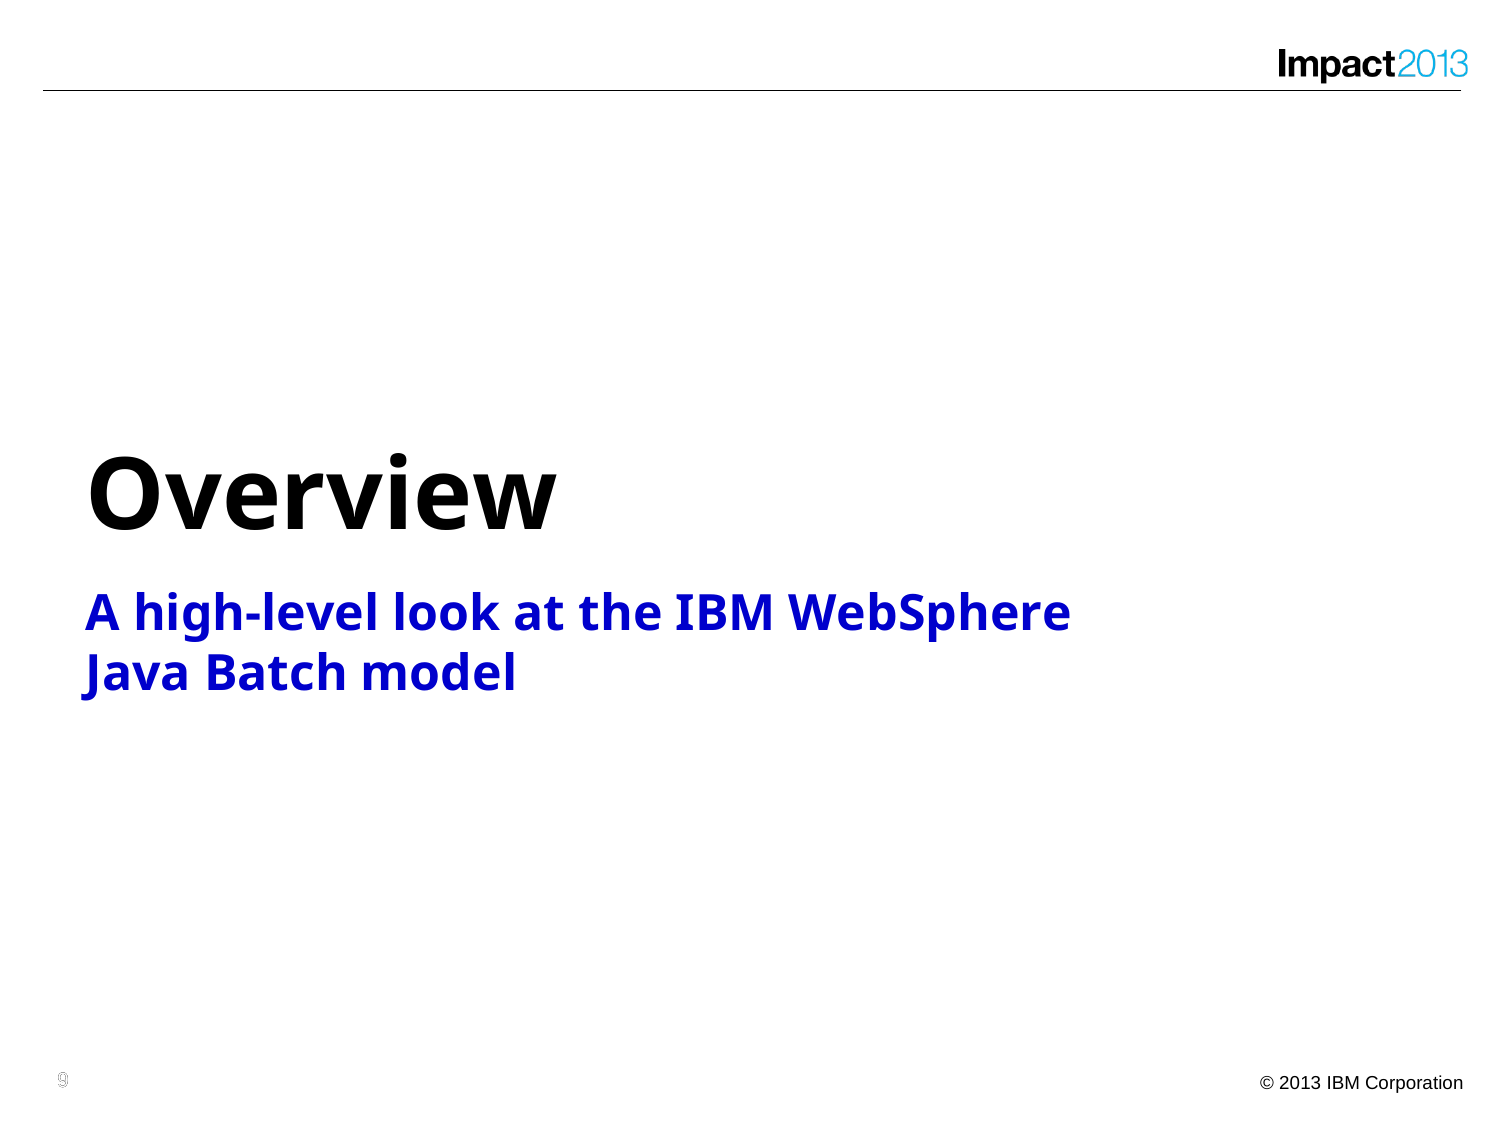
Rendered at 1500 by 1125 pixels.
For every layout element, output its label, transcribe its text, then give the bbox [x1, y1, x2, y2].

picture [1279, 49, 1468, 84]
picture [1420, 52, 1432, 74]
text_box <number> [42, 1059, 134, 1100]
text_box Overview A high-level look at the IBM WebSphere Java Batch model [70, 422, 1143, 709]
